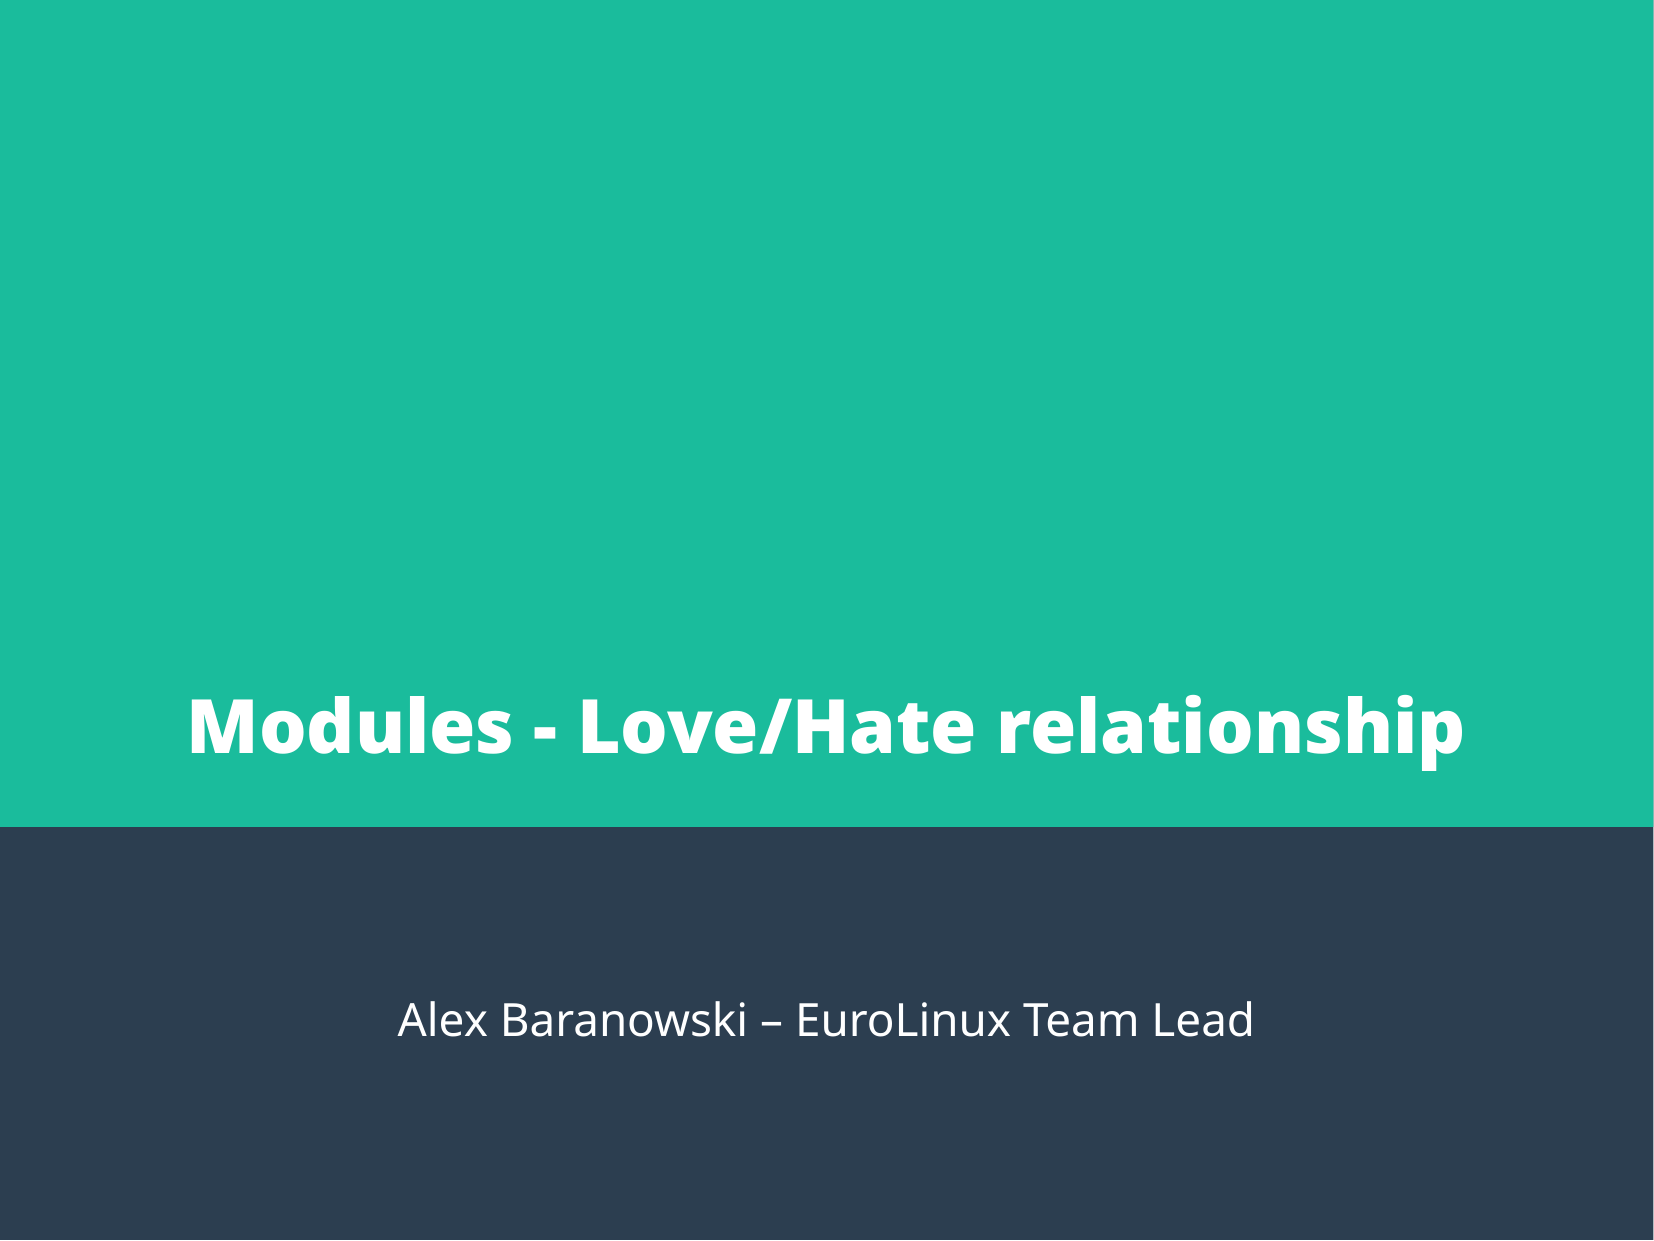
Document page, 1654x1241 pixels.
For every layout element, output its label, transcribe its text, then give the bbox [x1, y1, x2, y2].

subtitle Alex Baranowski – EuroLinux Team Lead [59, 856, 1595, 1182]
title Modules - Love/Hate relationship [59, 620, 1595, 778]
